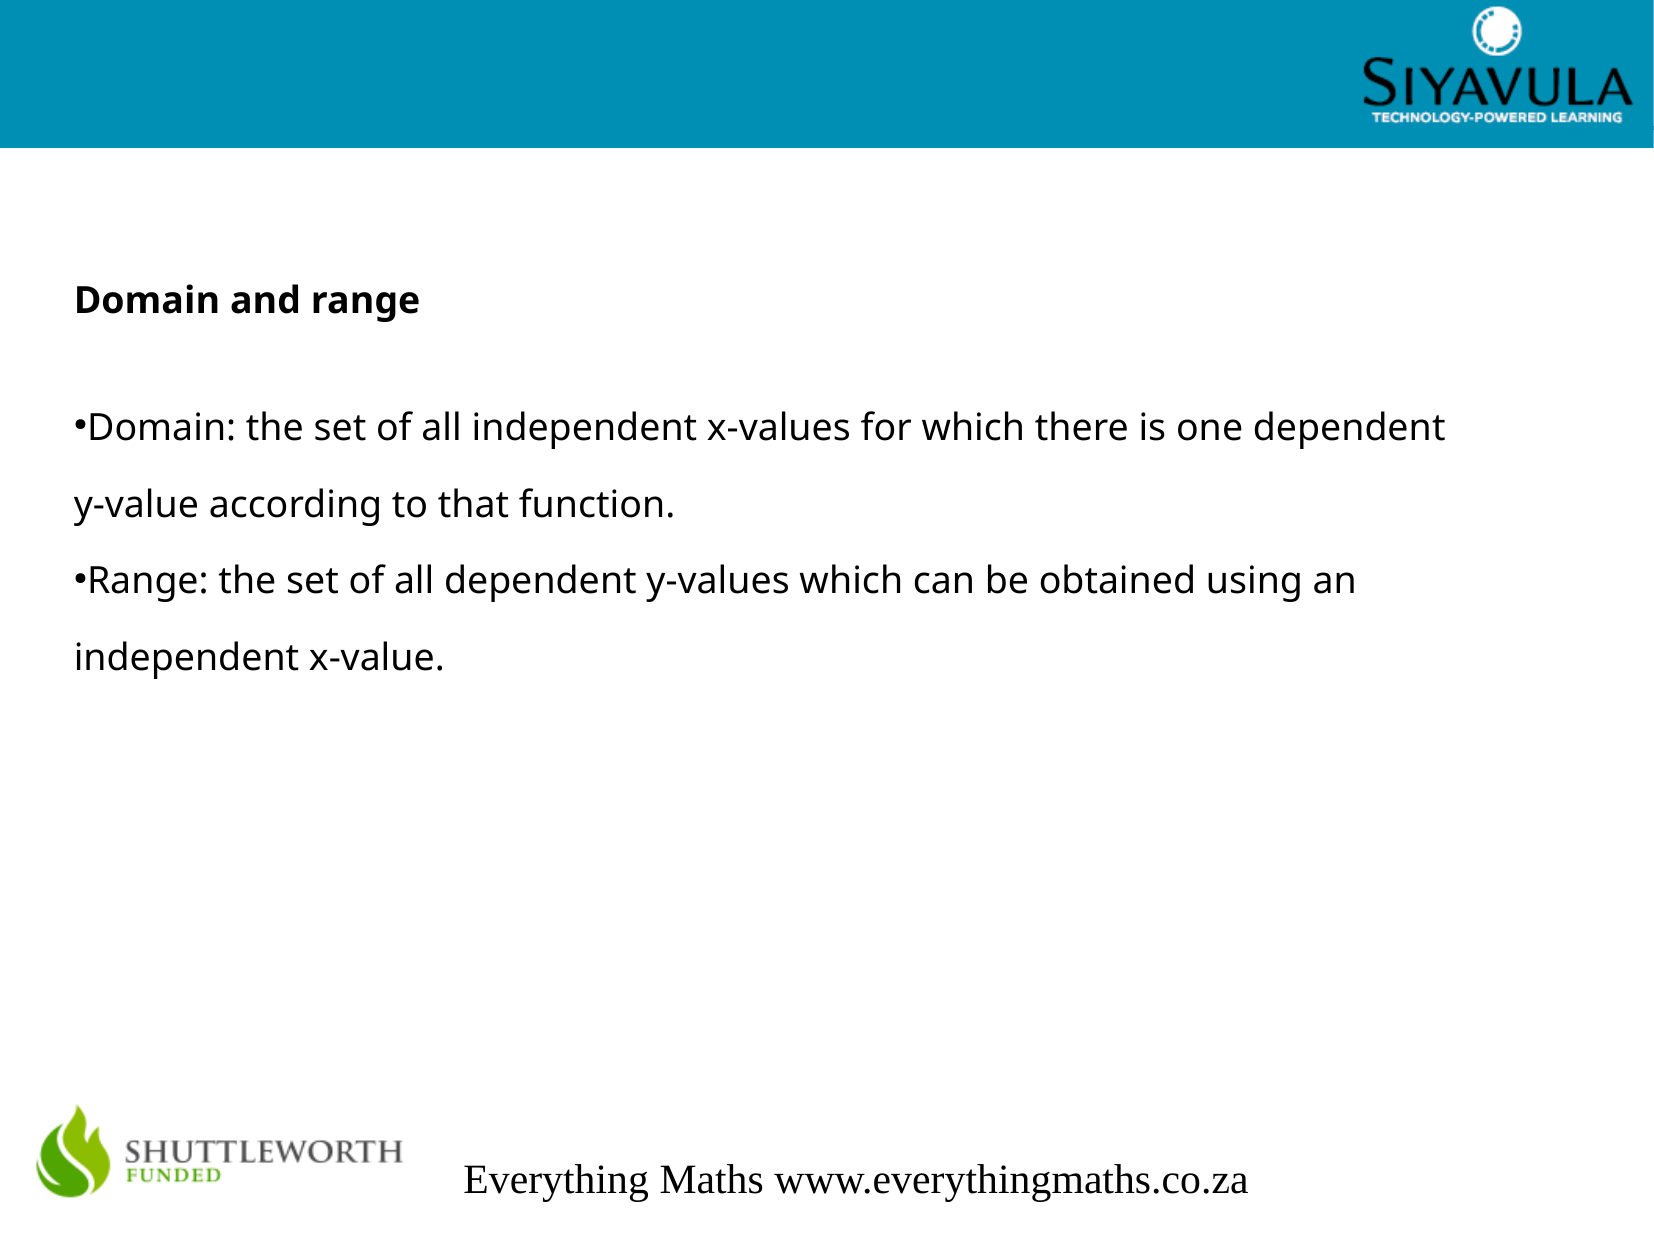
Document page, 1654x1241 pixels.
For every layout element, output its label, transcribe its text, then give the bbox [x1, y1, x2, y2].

text_box Domain and range Domain: the set of all independent x-values for which there is one dependent y-value according to that function. Range: the set of all dependent y-values which can be obtained using an independent x-value. [59, 265, 1536, 818]
text_box Everything Maths www.everythingmaths.co.za [354, 1151, 1359, 1211]
